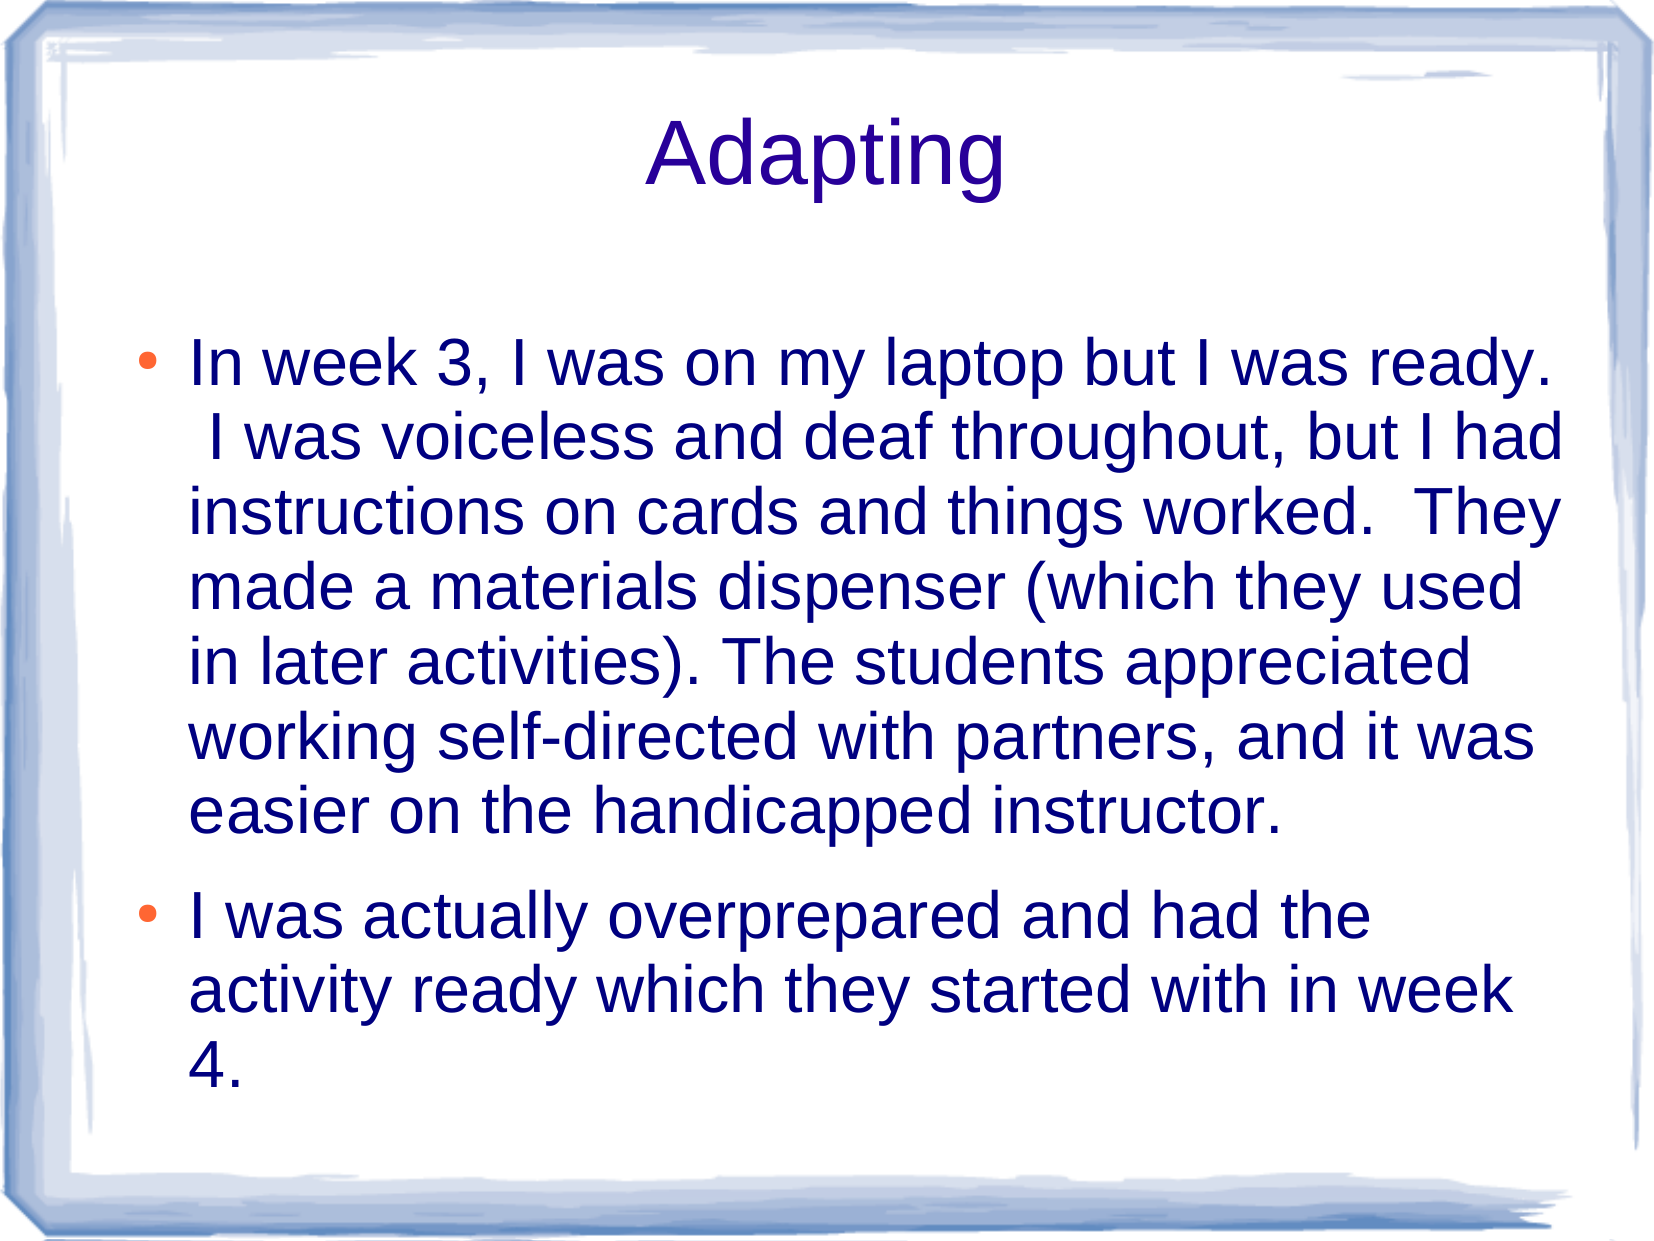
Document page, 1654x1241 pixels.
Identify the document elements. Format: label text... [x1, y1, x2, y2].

picture [0, 0, 1654, 1241]
title Adapting [82, 56, 1571, 250]
list In week 3, I was on my laptop but I was ready. I was voiceless and deaf throughout, but I had instructions on cards and things worked. They made a materials dispenser (which they used in later activities). The students appreciated working self-directed with partners, and it was easier on the handicapped instructor. I was actually overprepared and had the activity ready which they started with in week 4. [118, 324, 1571, 1207]
